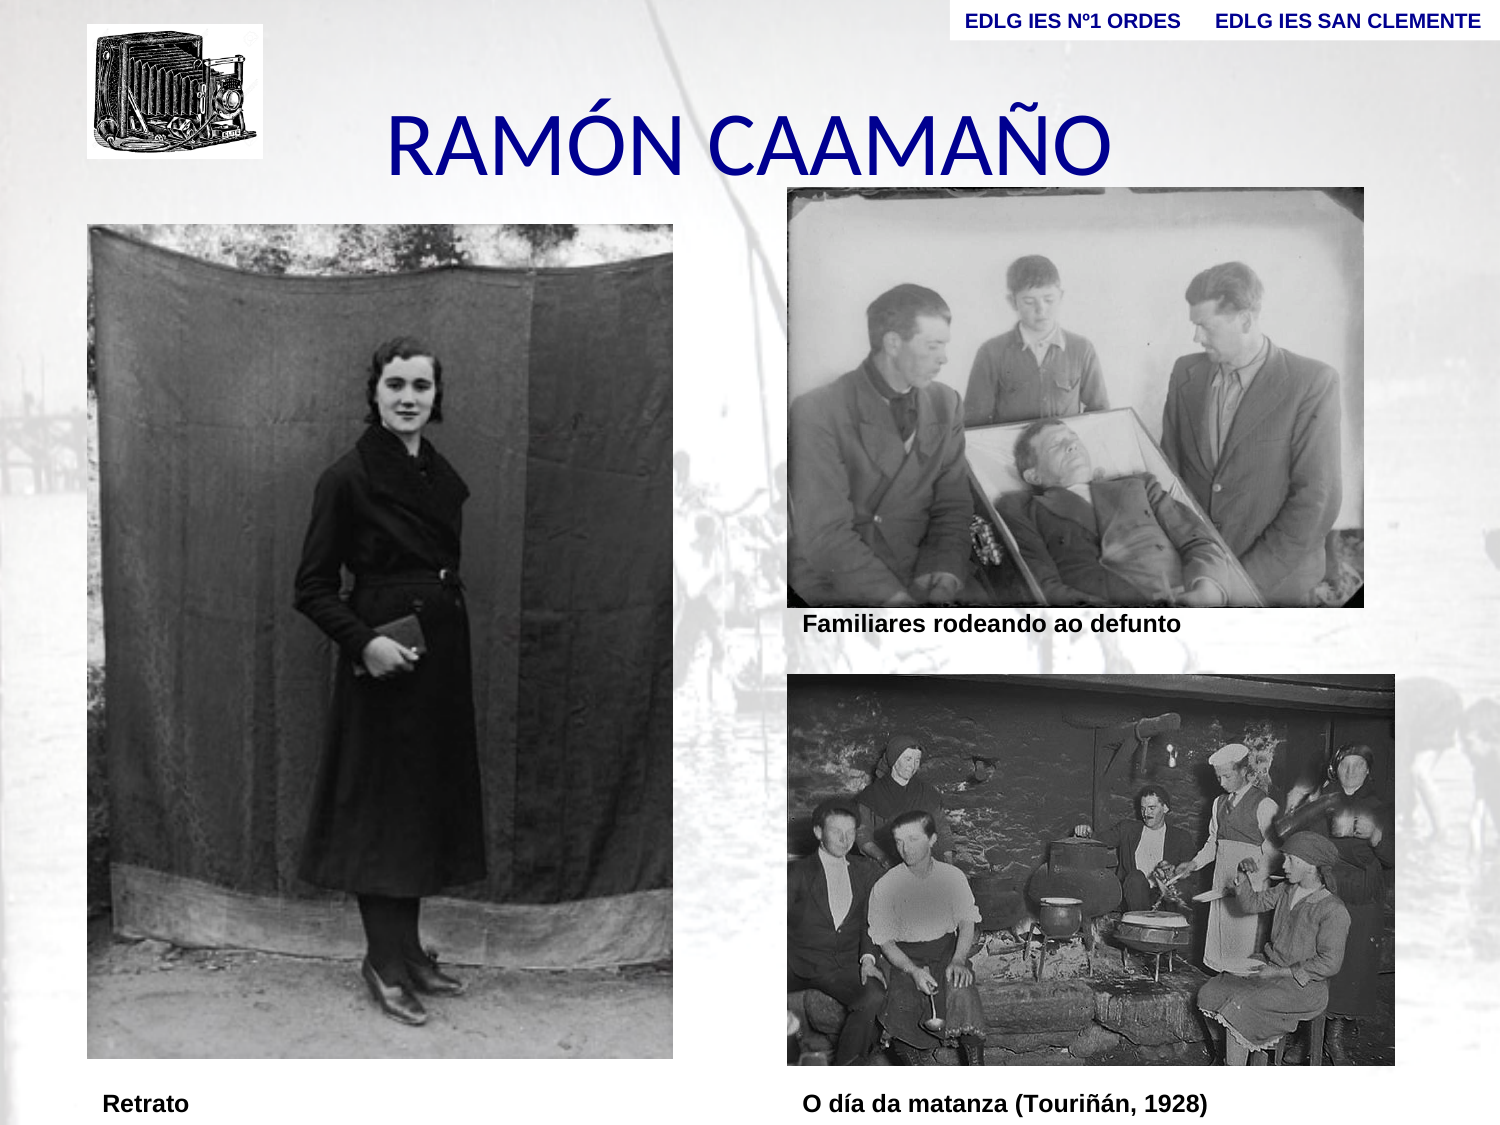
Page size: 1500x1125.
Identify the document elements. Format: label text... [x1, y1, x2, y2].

title RAMÓN CAAMAÑO [75, 45, 1426, 233]
text_box Familiares rodeando ao defunto [787, 600, 1363, 646]
text_box O día da matanza (Touriñán, 1928) [787, 1079, 1224, 1125]
picture [0, 0, 1500, 1125]
text_box EDLG IES Nº1 ORDES EDLG IES SAN CLEMENTE [949, 0, 1500, 41]
text_box Retrato [87, 1079, 451, 1125]
